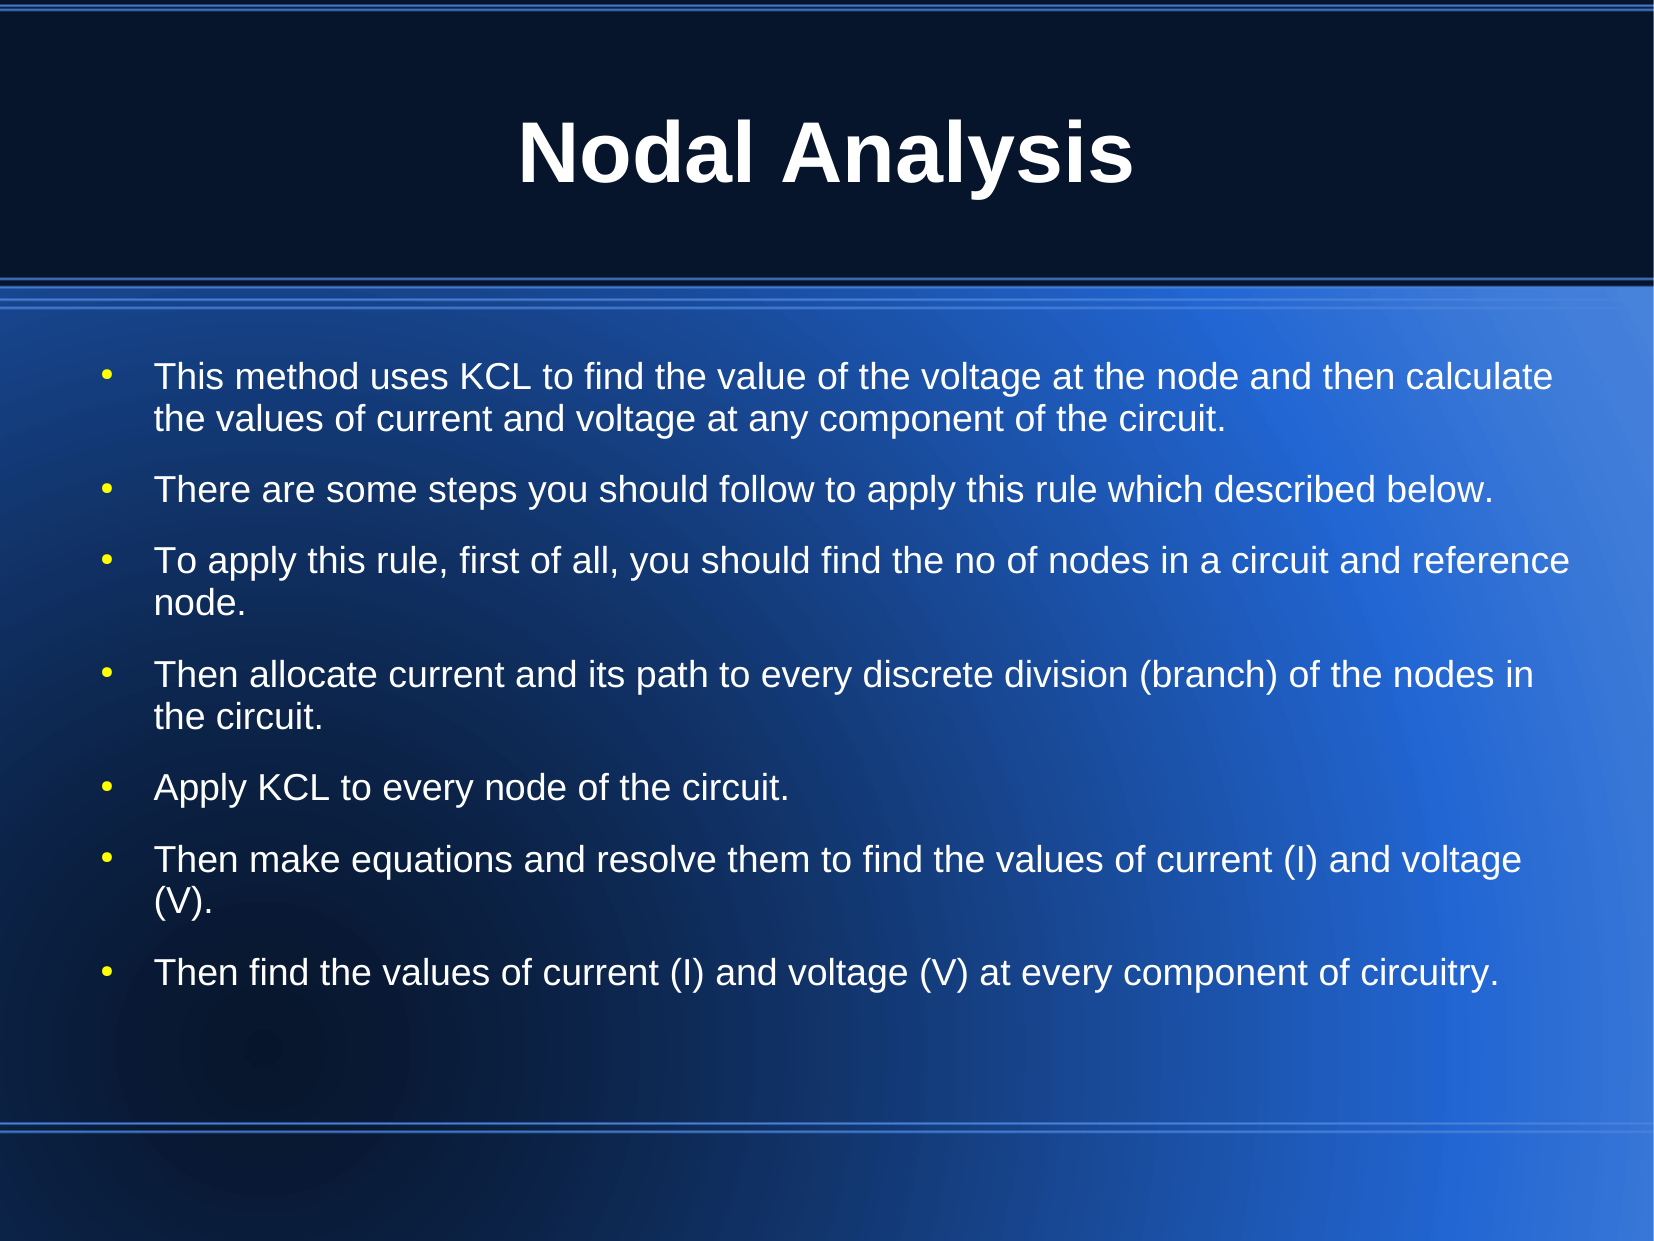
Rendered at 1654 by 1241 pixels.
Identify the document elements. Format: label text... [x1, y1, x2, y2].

title Nodal Analysis [82, 49, 1571, 257]
picture [0, 0, 1654, 1241]
list This method uses KCL to find the value of the voltage at the node and then calculate the values of current and voltage at any component of the circuit. There are some steps you should follow to apply this rule which described below. To apply this rule, first of all, you should find the no of nodes in a circuit and reference node. Then allocate current and its path to every discrete division (branch) of the nodes in the circuit. Apply KCL to every node of the circuit. Then make equations and resolve them to find the values of current (I) and voltage (V). Then find the values of current (I) and voltage (V) at every component of circuitry. [82, 355, 1571, 1058]
